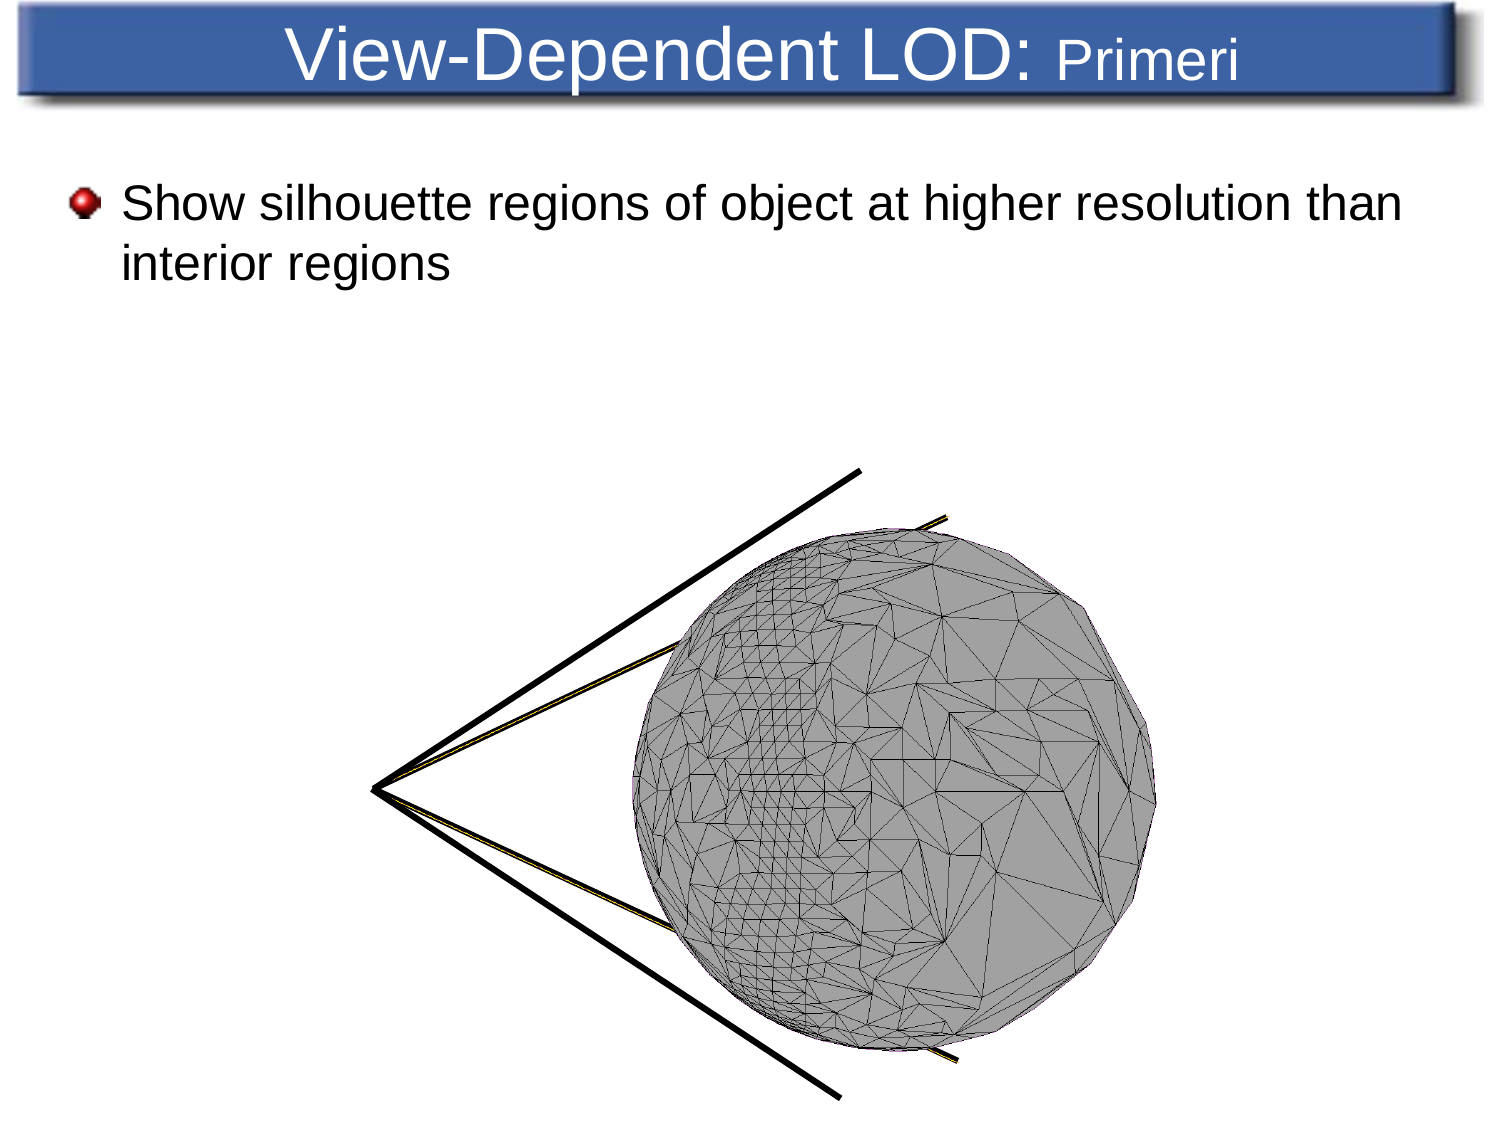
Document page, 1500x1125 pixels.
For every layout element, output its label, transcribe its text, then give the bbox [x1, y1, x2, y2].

picture [16, 0, 1484, 113]
title View-Dependent LOD: Primeri [24, 0, 1500, 103]
list Show silhouette regions of object at higher resolution than interior regions [50, 162, 1463, 1088]
